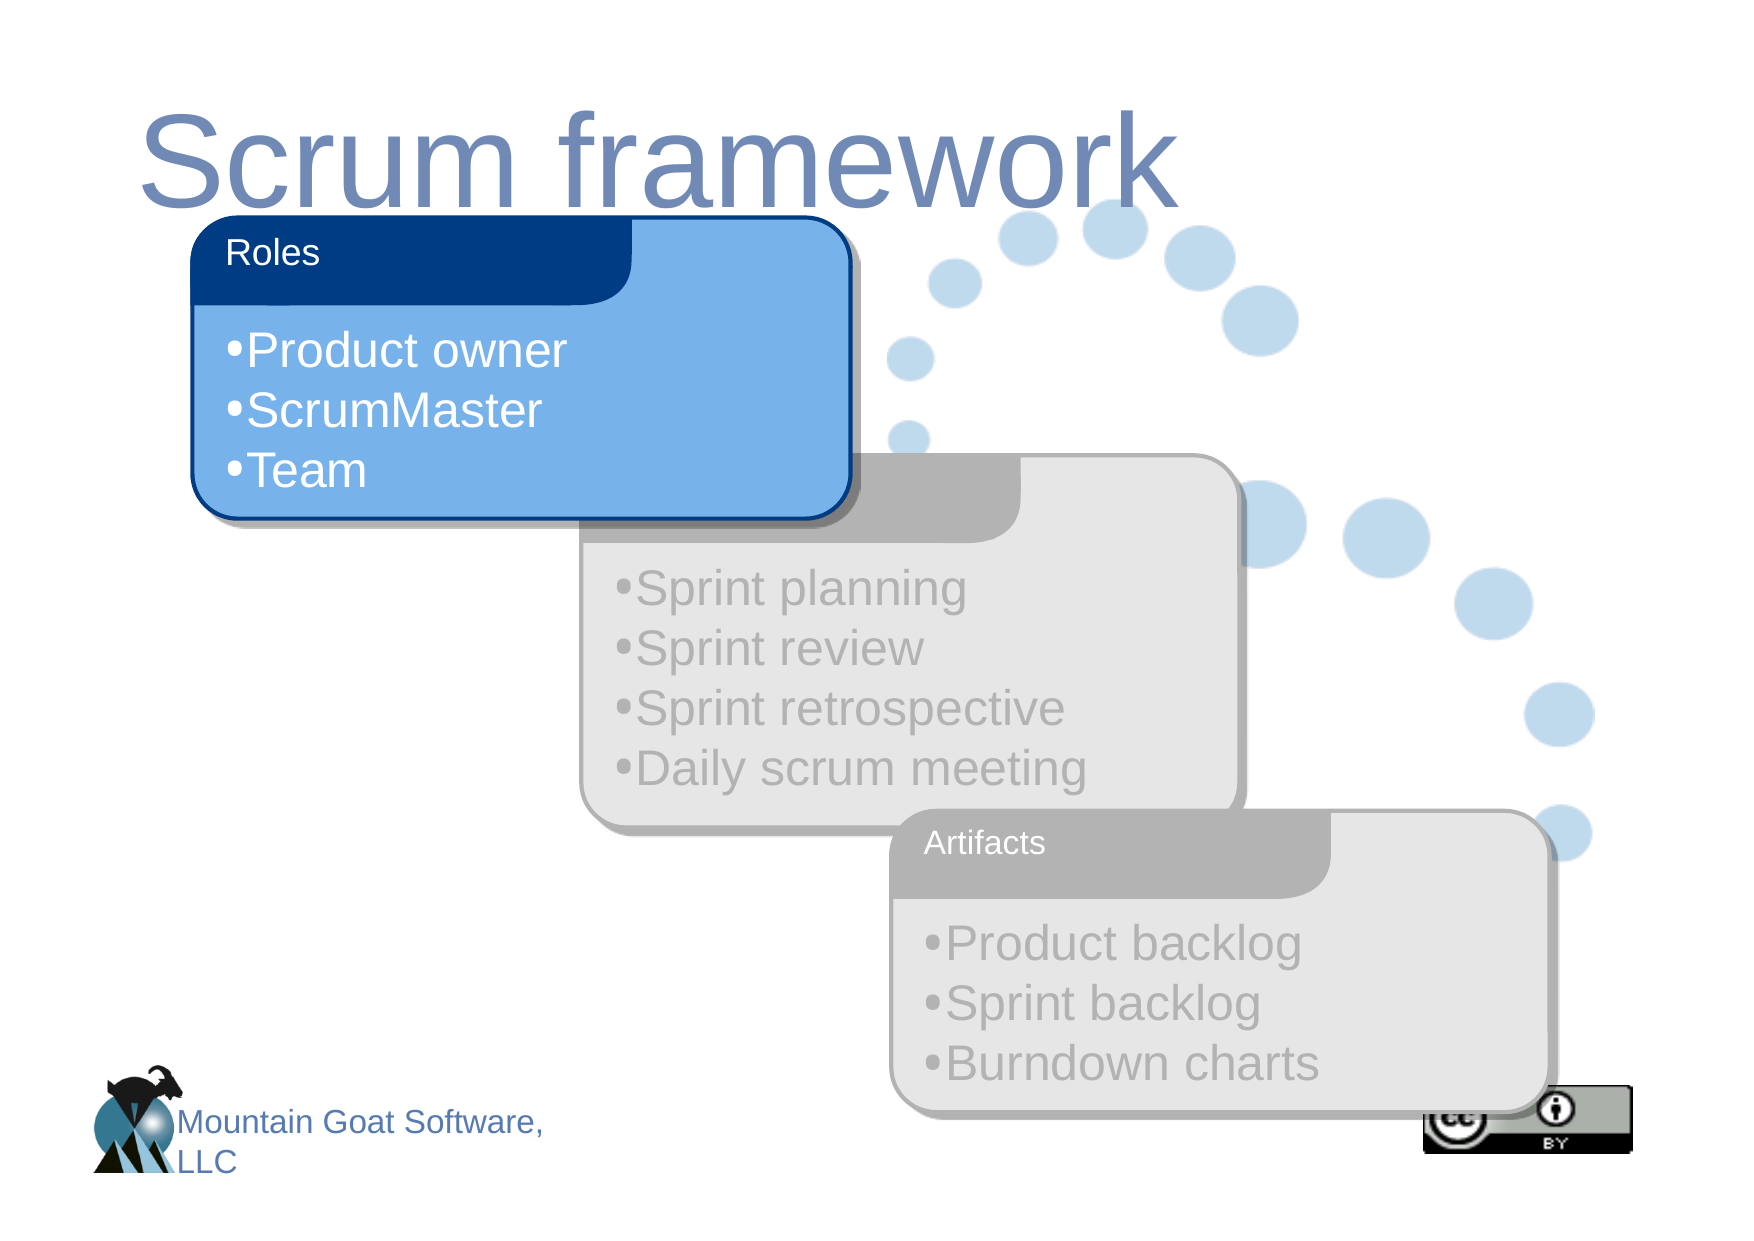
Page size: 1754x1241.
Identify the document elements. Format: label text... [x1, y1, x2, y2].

text_box Artifacts [915, 812, 1254, 896]
text_box [190, 217, 1550, 1113]
text_box Product backlog Sprint backlog Burndown charts [913, 902, 1516, 1098]
text_box Roles [216, 219, 555, 302]
text_box Scrum framework [129, 75, 1639, 233]
picture [887, 233, 1595, 1043]
text_box Ceremonies [605, 457, 995, 540]
picture [93, 1065, 183, 1173]
text_box Product owner ScrumMaster Team [214, 309, 663, 504]
picture [887, 828, 897, 1043]
picture [1423, 1085, 1633, 1154]
text_box Sprint planning Sprint review Sprint retrospective Daily scrum meeting [603, 546, 1191, 802]
